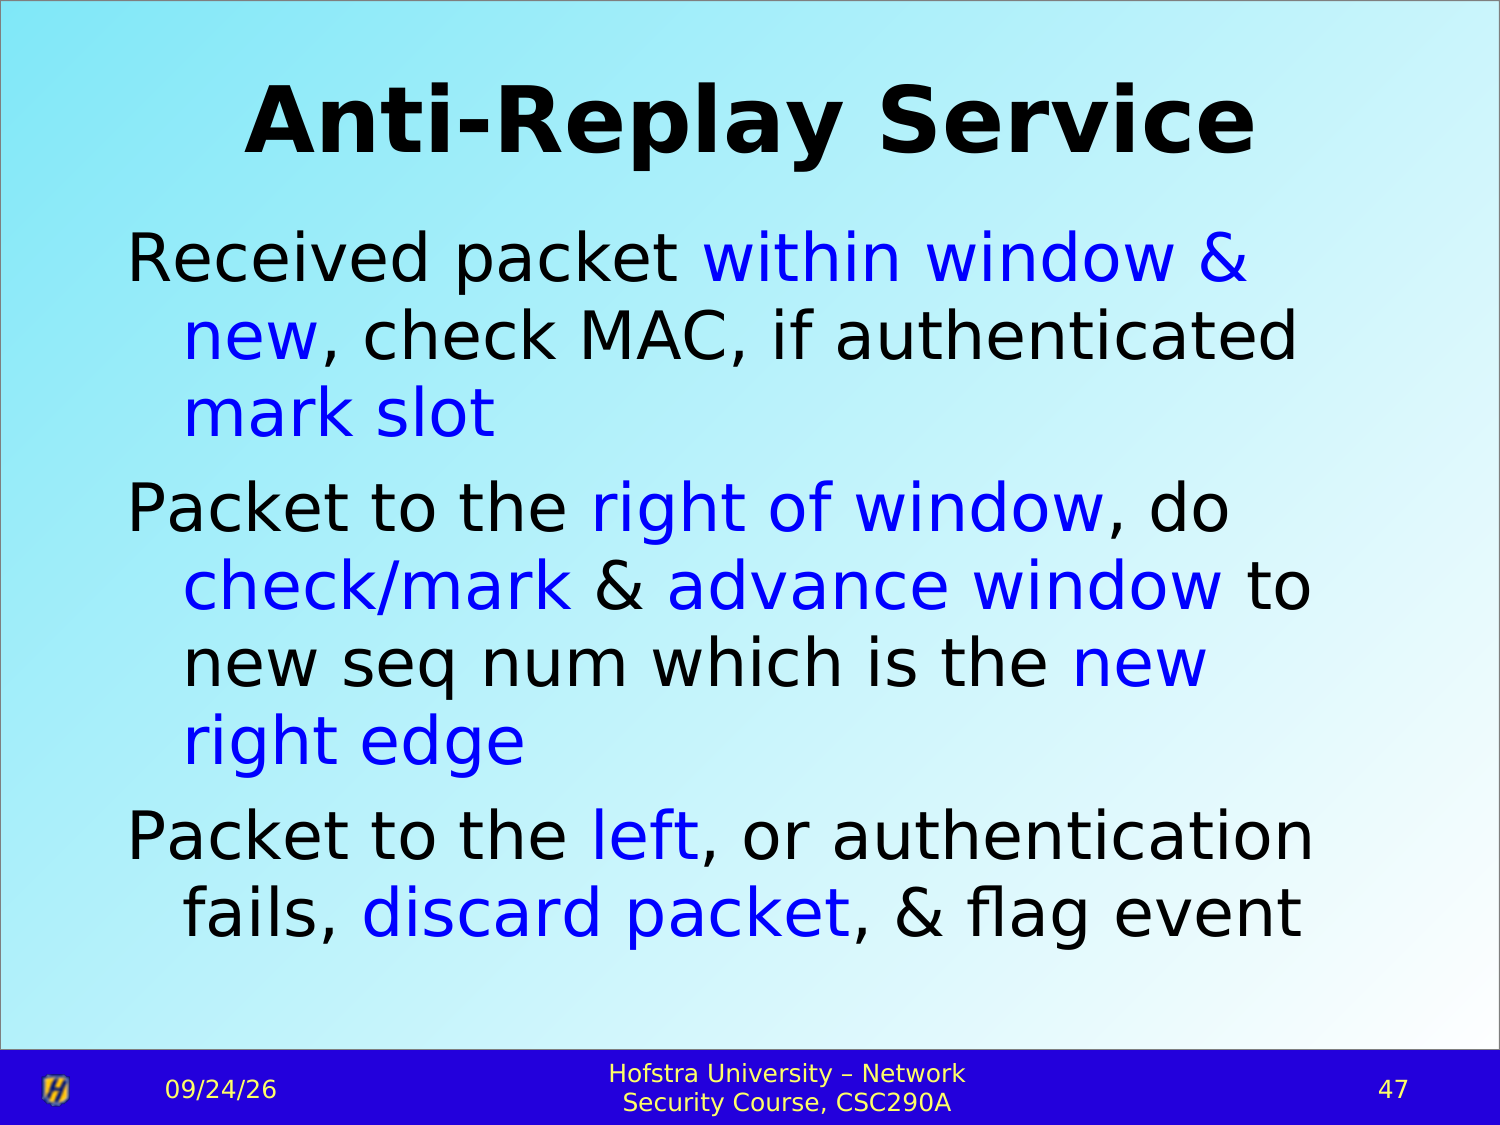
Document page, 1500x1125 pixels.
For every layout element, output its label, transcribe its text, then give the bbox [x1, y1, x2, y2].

list Received packet within window & new, check MAC, if authenticated mark slot Packet to the right of window, do check/mark & advance window to new seq num which is the new right edge Packet to the left, or authentication fails, discard packet, & flag event [111, 211, 1387, 1039]
picture [37, 1072, 76, 1110]
title Anti-Replay Service [112, 56, 1391, 182]
